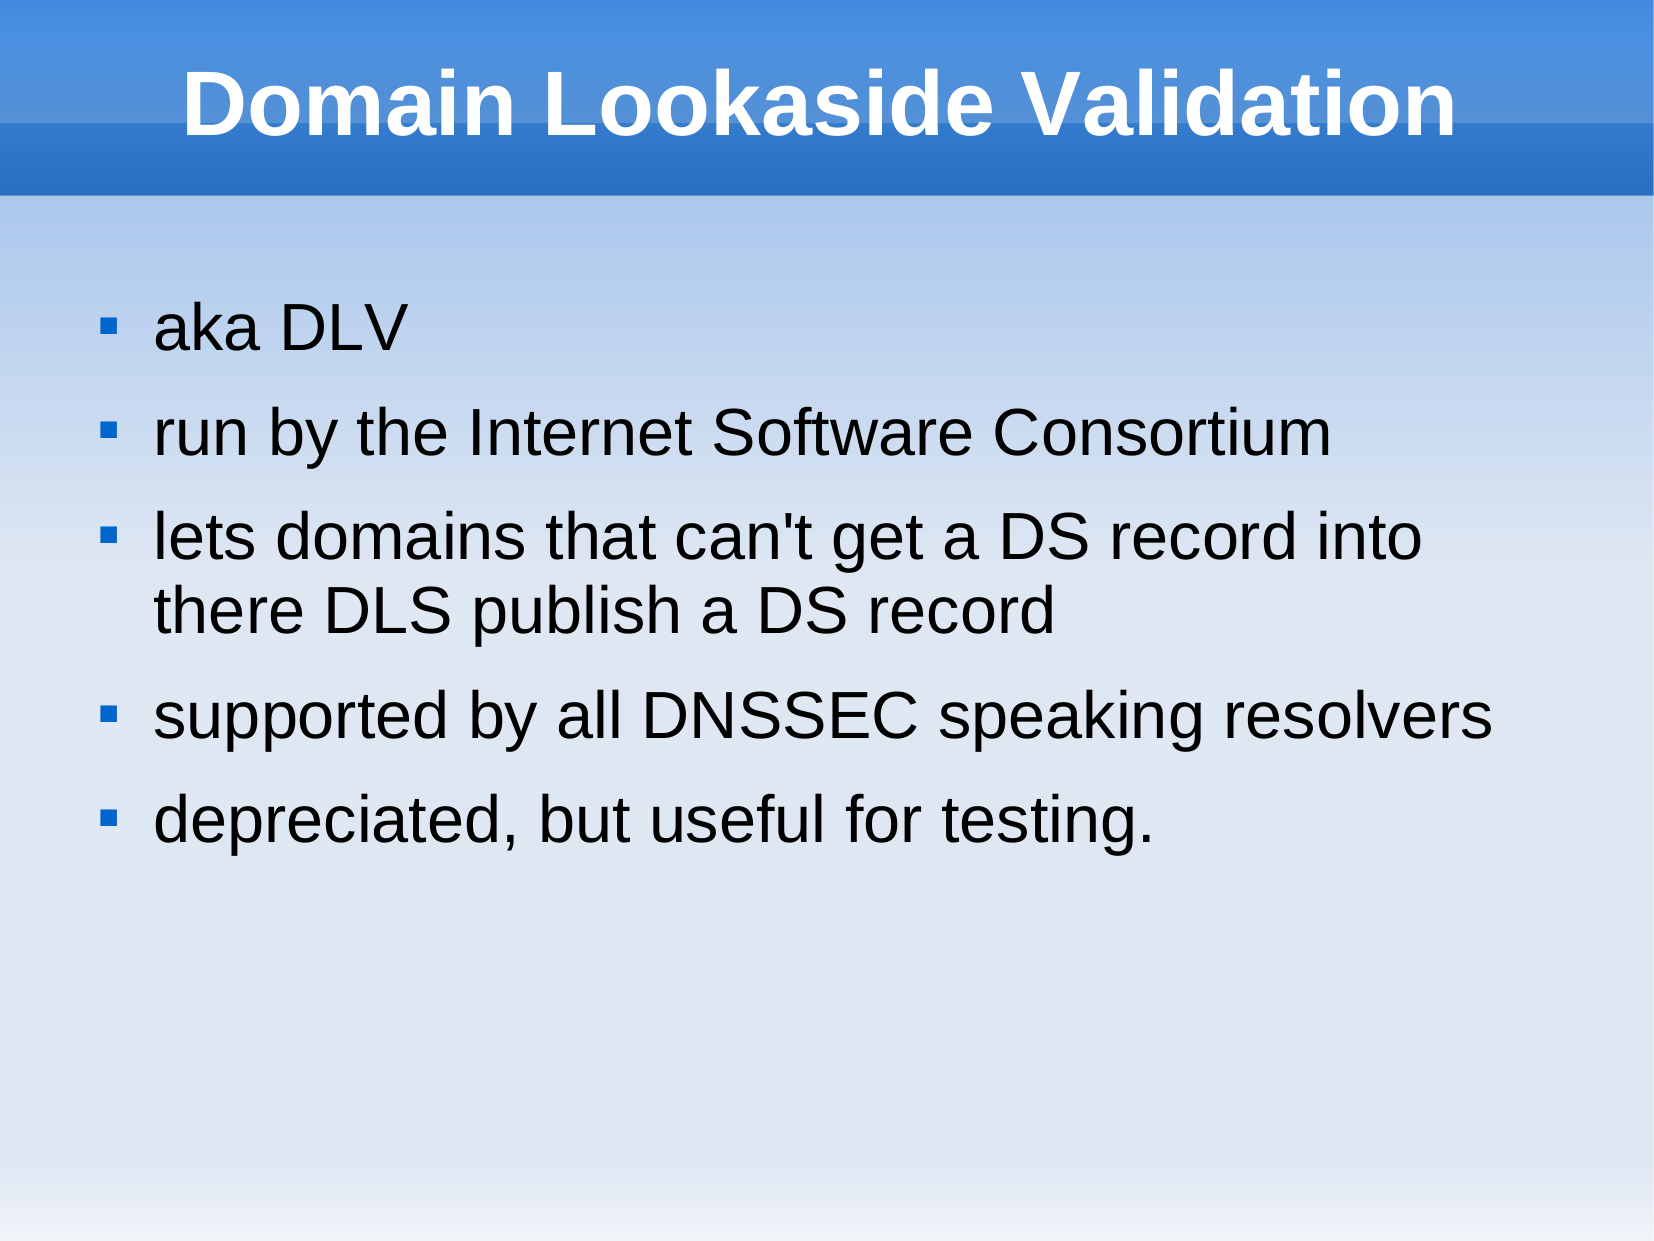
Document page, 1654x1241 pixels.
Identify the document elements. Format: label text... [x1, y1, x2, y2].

picture [0, 0, 1654, 1241]
list aka DLV run by the Internet Software Consortium lets domains that can't get a DS record into there DLS publish a DS record supported by all DNSSEC speaking resolvers depreciated, but useful for testing. [82, 290, 1571, 1109]
title Domain Lookaside Validation [76, 0, 1565, 208]
